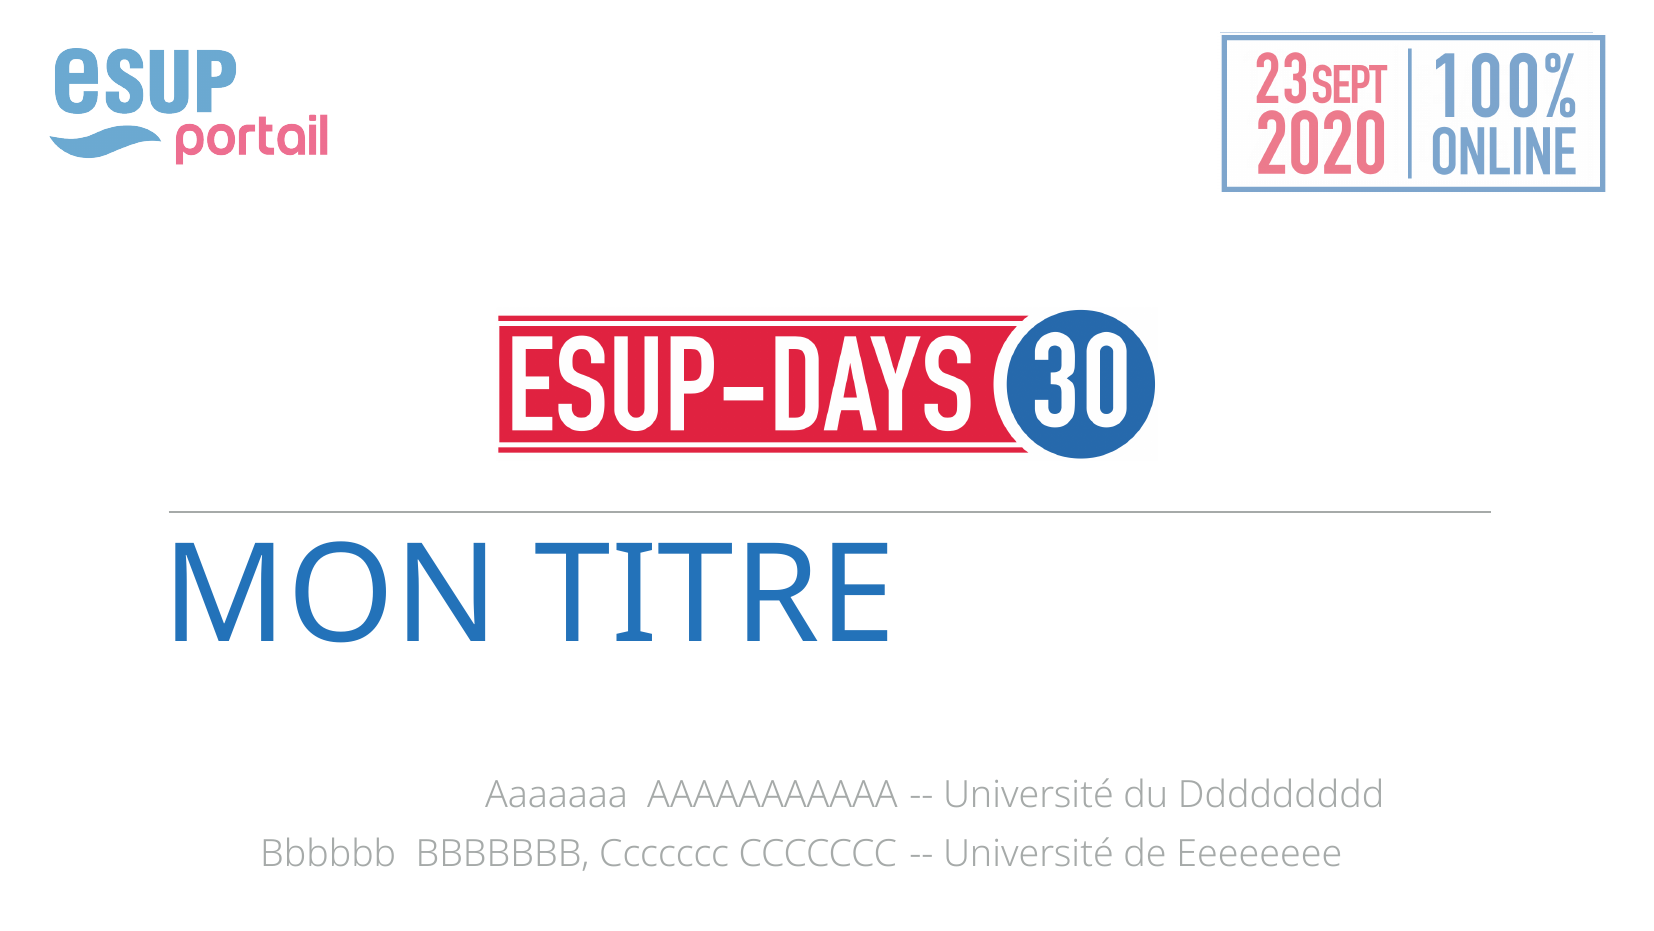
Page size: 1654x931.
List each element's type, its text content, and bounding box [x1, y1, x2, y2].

text_box -- Université du Ddddddddd [909, 767, 1406, 824]
text_box [35, 23, 390, 201]
picture [496, 307, 1158, 461]
text_box Aaaaaaa AAAAAAAAAAA [23, 767, 898, 824]
text_box -- Université de Eeeeeeee [909, 826, 1406, 883]
text_box MON TITRE [162, 494, 1486, 814]
text_box [1204, 26, 1619, 213]
text_box Bbbbbb BBBBBBB, Ccccccc CCCCCCC [23, 826, 898, 883]
